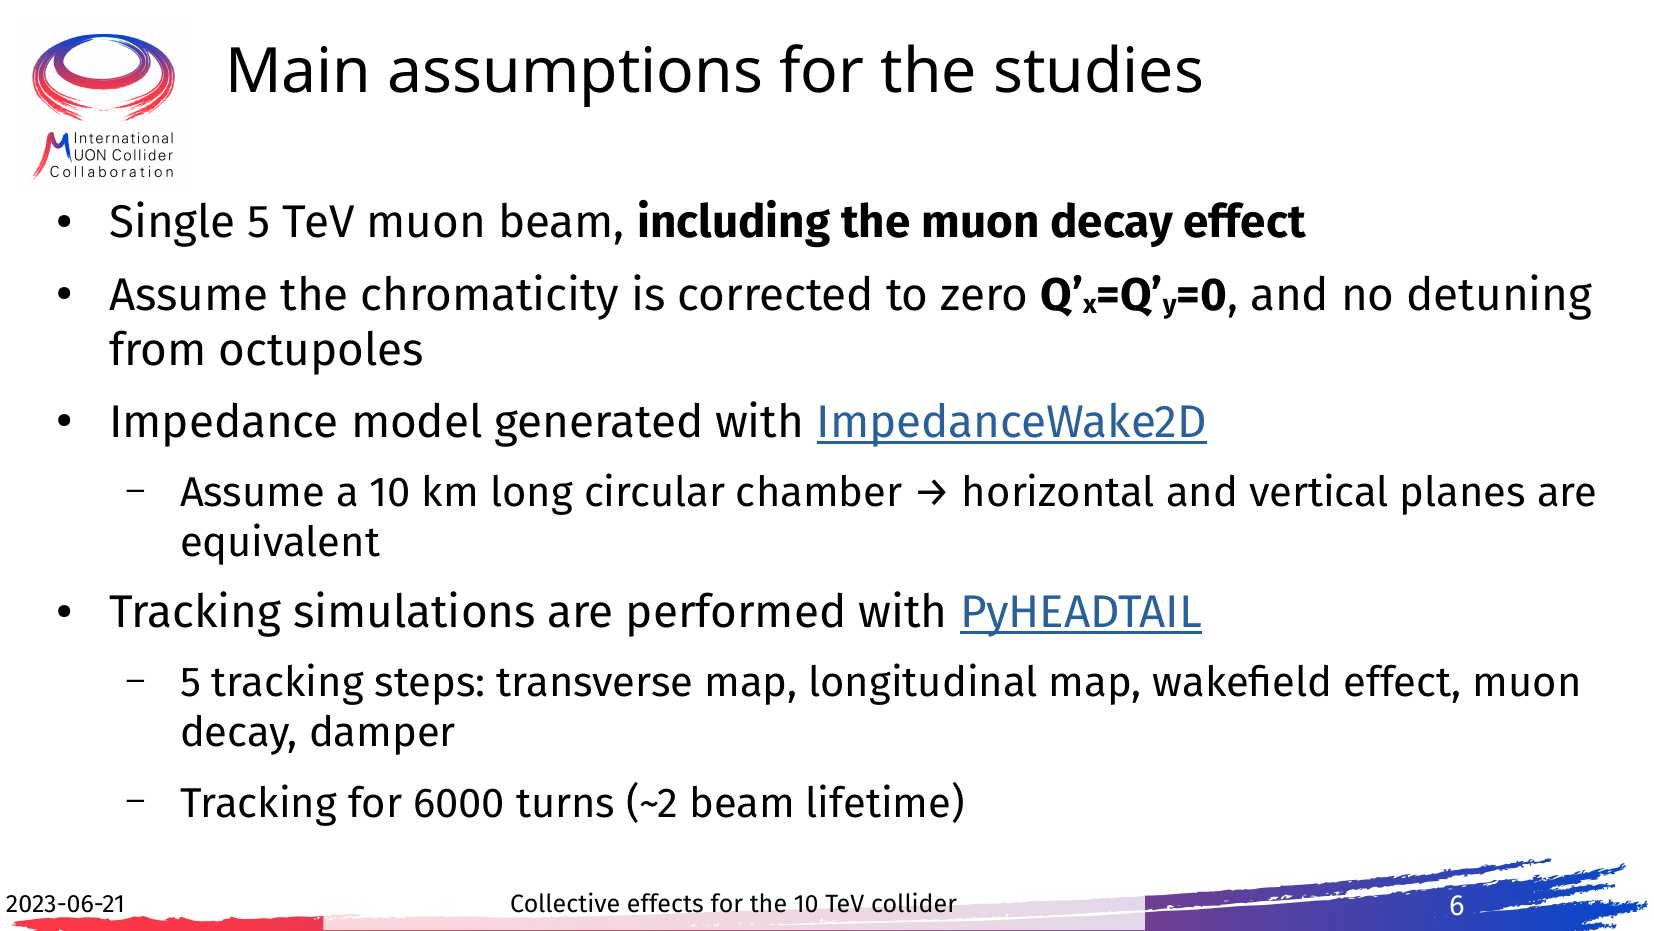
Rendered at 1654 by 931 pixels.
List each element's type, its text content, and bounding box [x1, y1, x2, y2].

picture [0, 848, 1654, 931]
list Single 5 TeV muon beam, including the muon decay effect Assume the chromaticity is corrected to zero Q’x=Q’y=0, and no detuning from octupoles Impedance model generated with ImpedanceWake2D Assume a 10 km long circular chamber → horizontal and vertical planes are equivalent Tracking simulations are performed with PyHEADTAIL 5 tracking steps: transverse map, longitudinal map, wakefield effect, muon decay, damper Tracking for 6000 turns (~2 beam lifetime) [38, 194, 1619, 830]
picture [21, 21, 188, 189]
title Main assumptions for the studies [225, 25, 1571, 188]
